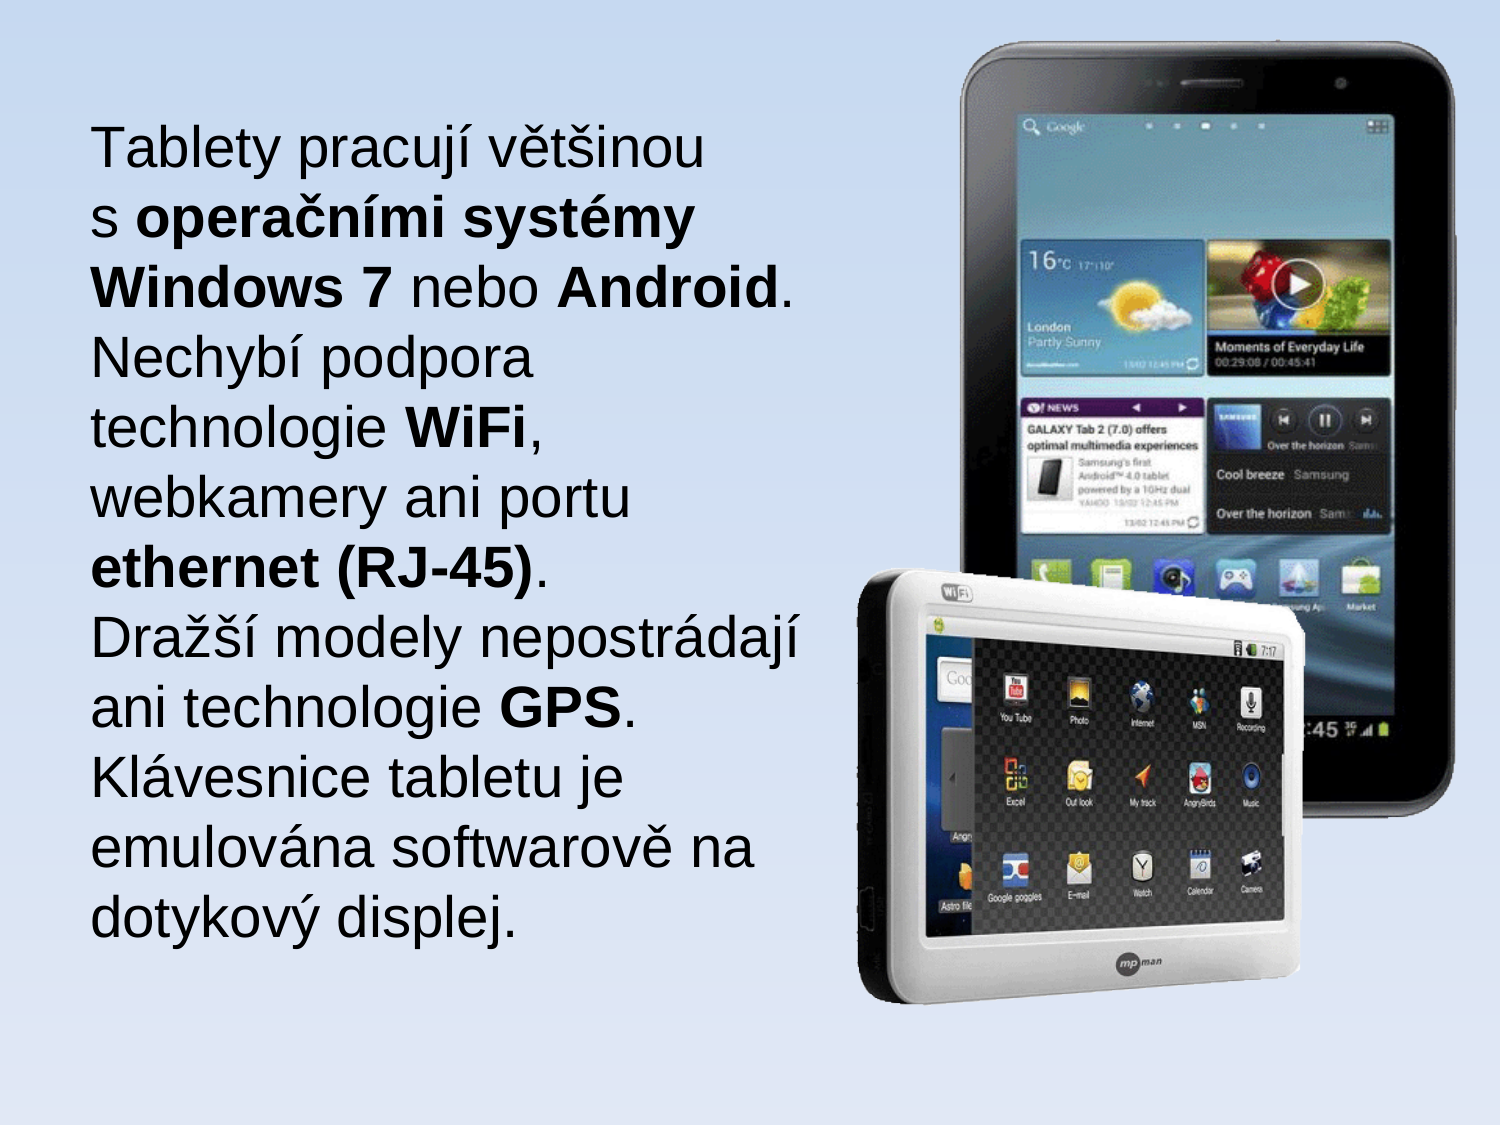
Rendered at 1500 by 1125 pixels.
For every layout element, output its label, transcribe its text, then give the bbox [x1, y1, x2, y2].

list Tablety pracují většinou s operačními systémy Windows 7 nebo Android. Nechybí podpora technologie WiFi, webkamery ani portu ethernet (RJ-45). Dražší modely nepostrádají ani technologie GPS. Klávesnice tabletu je emulována softwarově na dotykový displej. [74, 101, 857, 957]
picture [832, 30, 1484, 1024]
